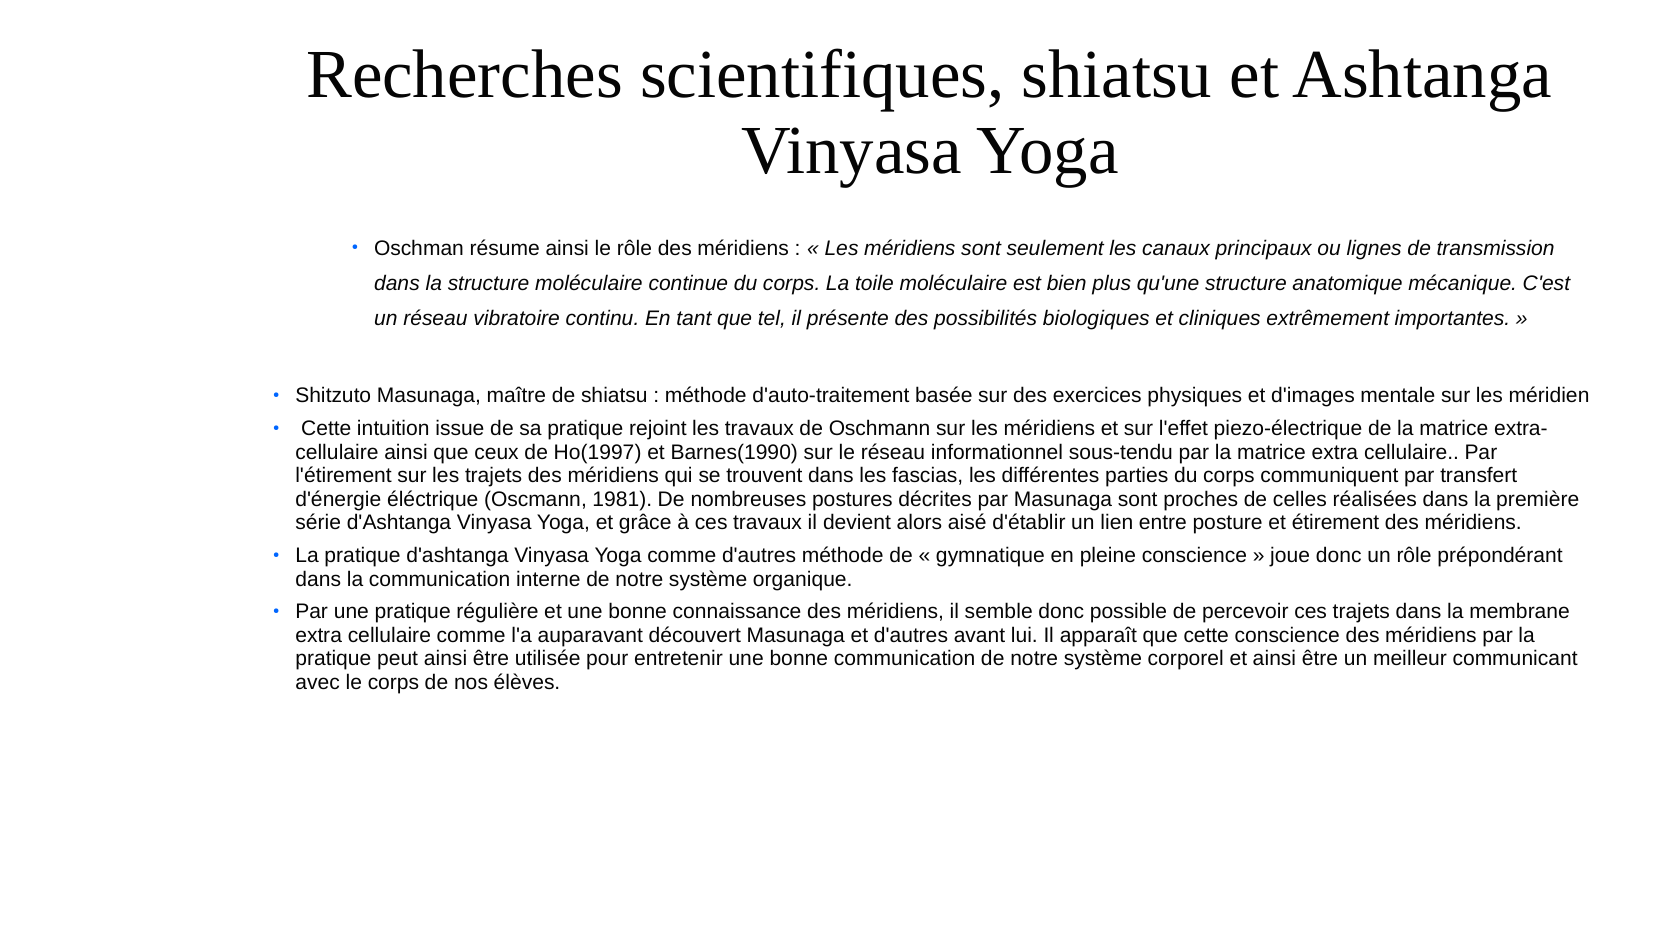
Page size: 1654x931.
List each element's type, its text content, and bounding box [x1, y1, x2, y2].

title Recherches scientifiques, shiatsu et Ashtanga Vinyasa Yoga [265, 35, 1595, 189]
list Oschman résume ainsi le rôle des méridiens : « Les méridiens sont seulement les canaux principaux ou lignes de transmission dans la structure moléculaire continue du corps. La toile moléculaire est bien plus qu'une structure anatomique mécanique. C'est un réseau vibratoire continu. En tant que tel, il présente des possibilités biologiques et cliniques extrêmement importantes. » Shitzuto Masunaga, maître de shiatsu : méthode d'auto-traitement basée sur des exercices physiques et d'images mentale sur les méridien Cette intuition issue de sa pratique rejoint les travaux de Oschmann sur les méridiens et sur l'effet piezo-électrique de la matrice extra-cellulaire ainsi que ceux de Ho(1997) et Barnes(1990) sur le réseau informationnel sous-tendu par la matrice extra cellulaire.. Par l'étirement sur les trajets des méridiens qui se trouvent dans les fascias, les différentes parties du corps communiquent par transfert d'énergie éléctrique (Oscmann, 1981). De nombreuses postures décrites par Masunaga sont proches de celles réalisées dans la première série d'Ashtanga Vinyasa Yoga, et grâce à ces travaux il devient alors aisé d'établir un lien entre posture et étirement des méridiens. La pratique d'ashtanga Vinyasa Yoga comme d'autres méthode de « gymnatique en pleine conscience » joue donc un rôle prépondérant dans la communication interne de notre système organique. Par une pratique régulière et une bonne connaissance des méridiens, il semble donc possible de percevoir ces trajets dans la membrane extra cellulaire comme l'a auparavant découvert Masunaga et d'autres avant lui. Il apparaît que cette conscience des méridiens par la pratique peut ainsi être utilisée pour entretenir une bonne communication de notre système corporel et ainsi être un meilleur communicant avec le corps de nos élèves. [265, 224, 1595, 764]
